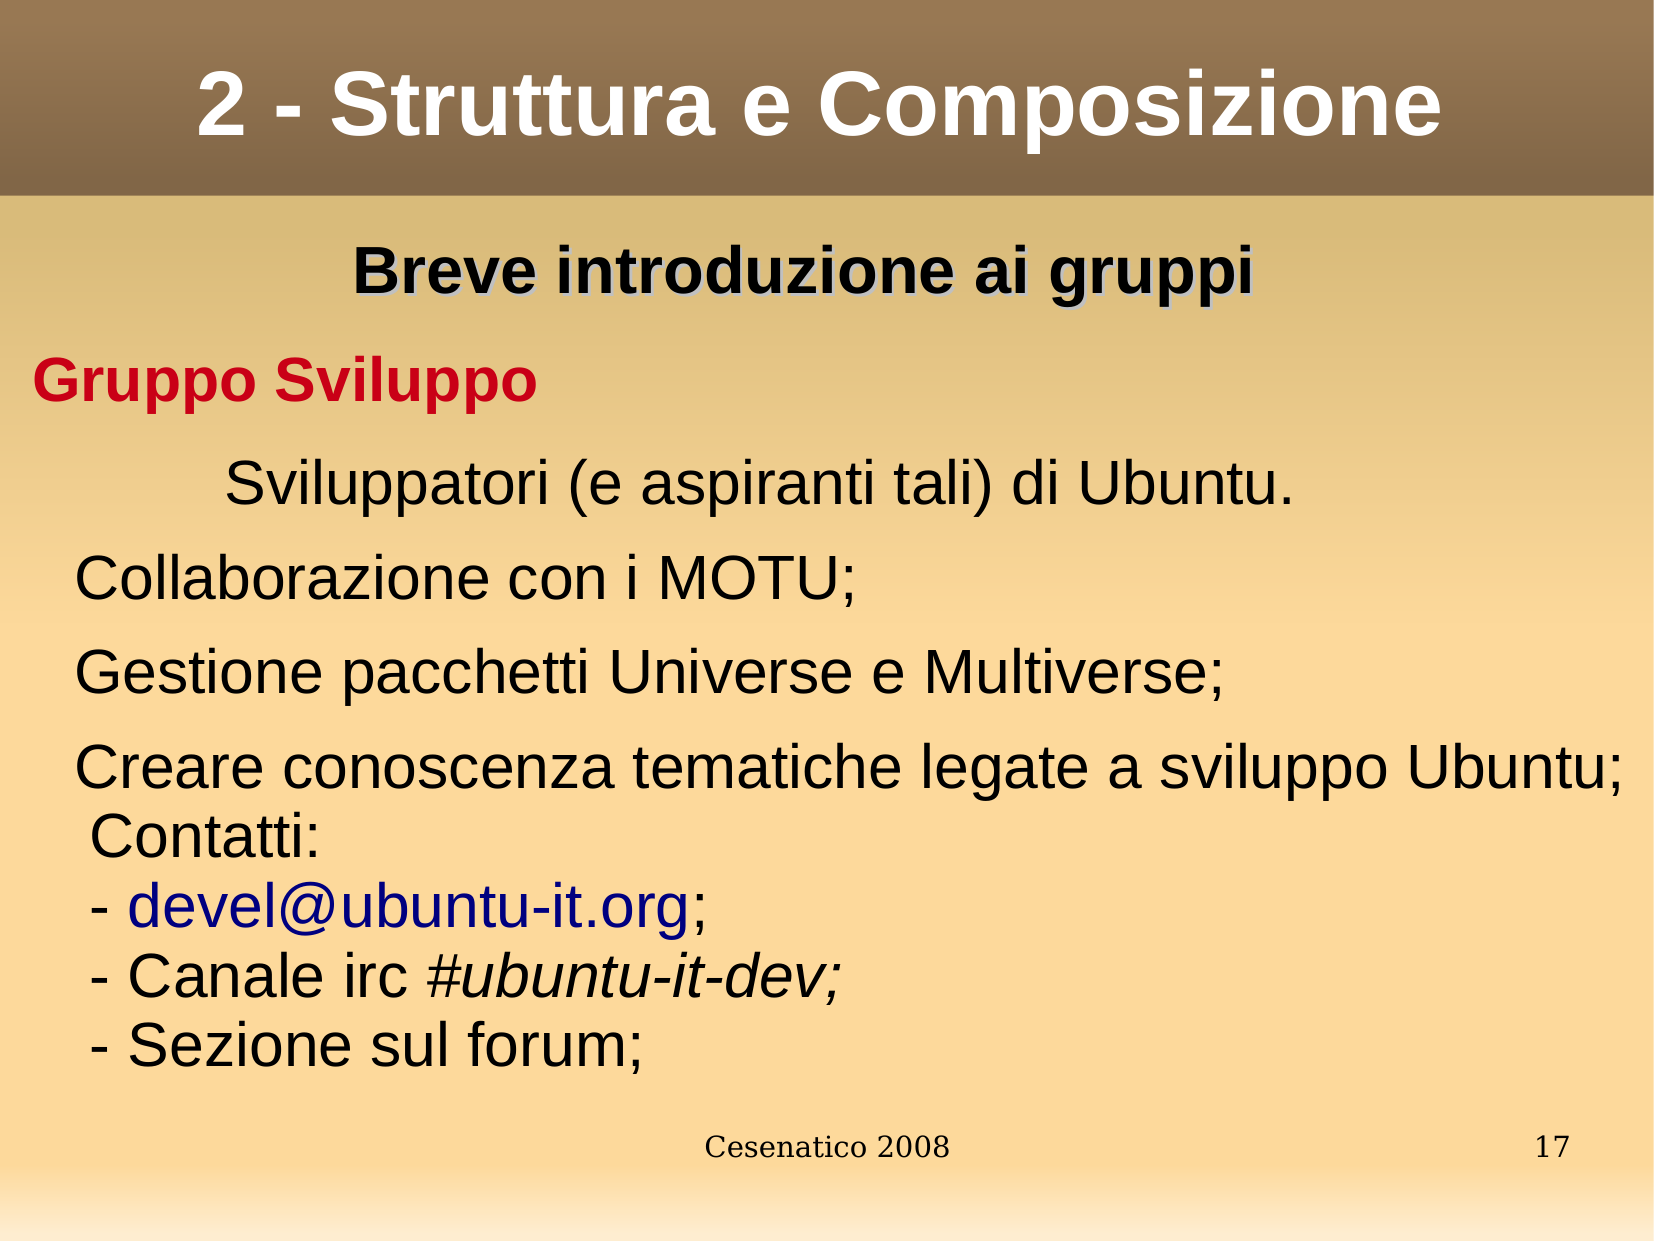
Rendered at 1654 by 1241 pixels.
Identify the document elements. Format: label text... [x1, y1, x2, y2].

text_box Gruppo Sviluppo [0, 337, 573, 423]
text_box Collaborazione con i MOTU; Gestione pacchetti Universe e Multiverse; Creare conoscenza tematiche legate a sviluppo Ubuntu; [42, 535, 1654, 904]
picture [0, 0, 1654, 1241]
text_box Breve introduzione ai gruppi [337, 225, 1273, 315]
text_box Sviluppatori (e aspiranti tali) di Ubuntu. [209, 440, 1313, 526]
text_box Contatti: - devel@ubuntu-it.org; - Canale irc #ubuntu-it-dev; - Sezione sul forum; [75, 793, 858, 1088]
title 2 - Struttura e Composizione [76, 7, 1565, 200]
